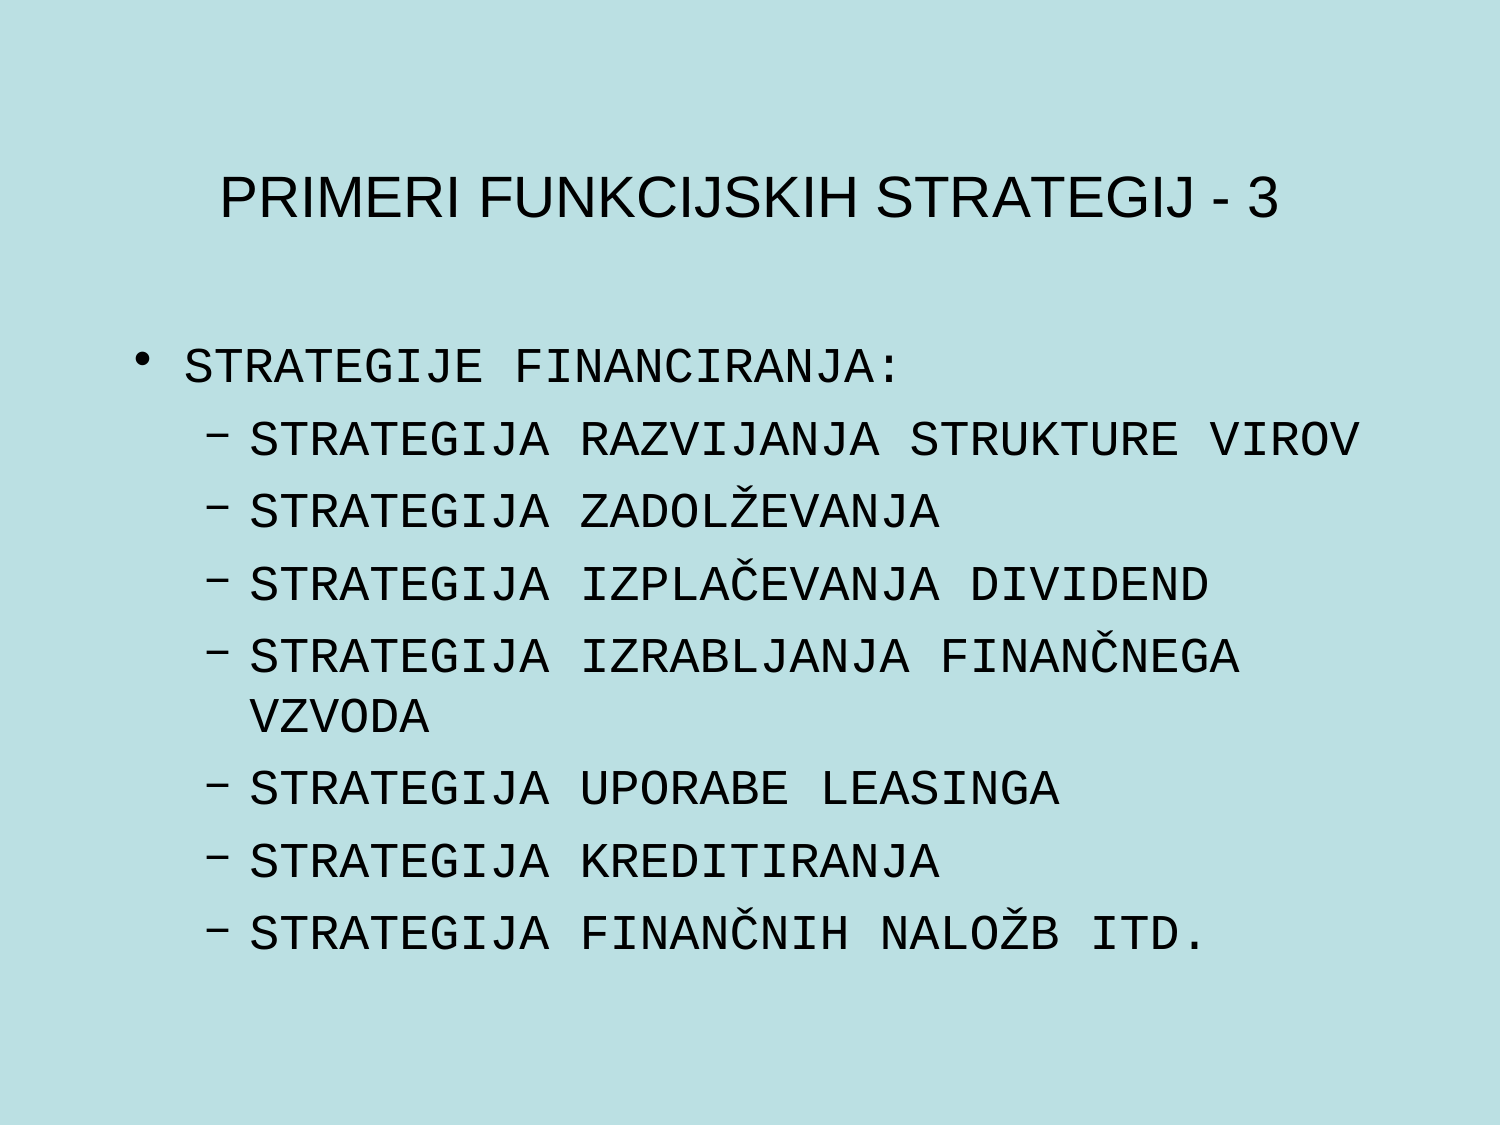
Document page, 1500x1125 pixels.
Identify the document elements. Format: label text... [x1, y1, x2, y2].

text_box STRATEGIJE FINANCIRANJA: STRATEGIJA RAZVIJANJA STRUKTURE VIROV STRATEGIJA ZADOLŽEVANJA STRATEGIJA IZPLAČEVANJA DIVIDEND STRATEGIJA IZRABLJANJA FINANČNEGA VZVODA STRATEGIJA UPORABE LEASINGA STRATEGIJA KREDITIRANJA STRATEGIJA FINANČNIH NALOŽB ITD. [112, 324, 1388, 1000]
text_box PRIMERI FUNKCIJSKIH STRATEGIJ - 3 [112, 99, 1388, 288]
